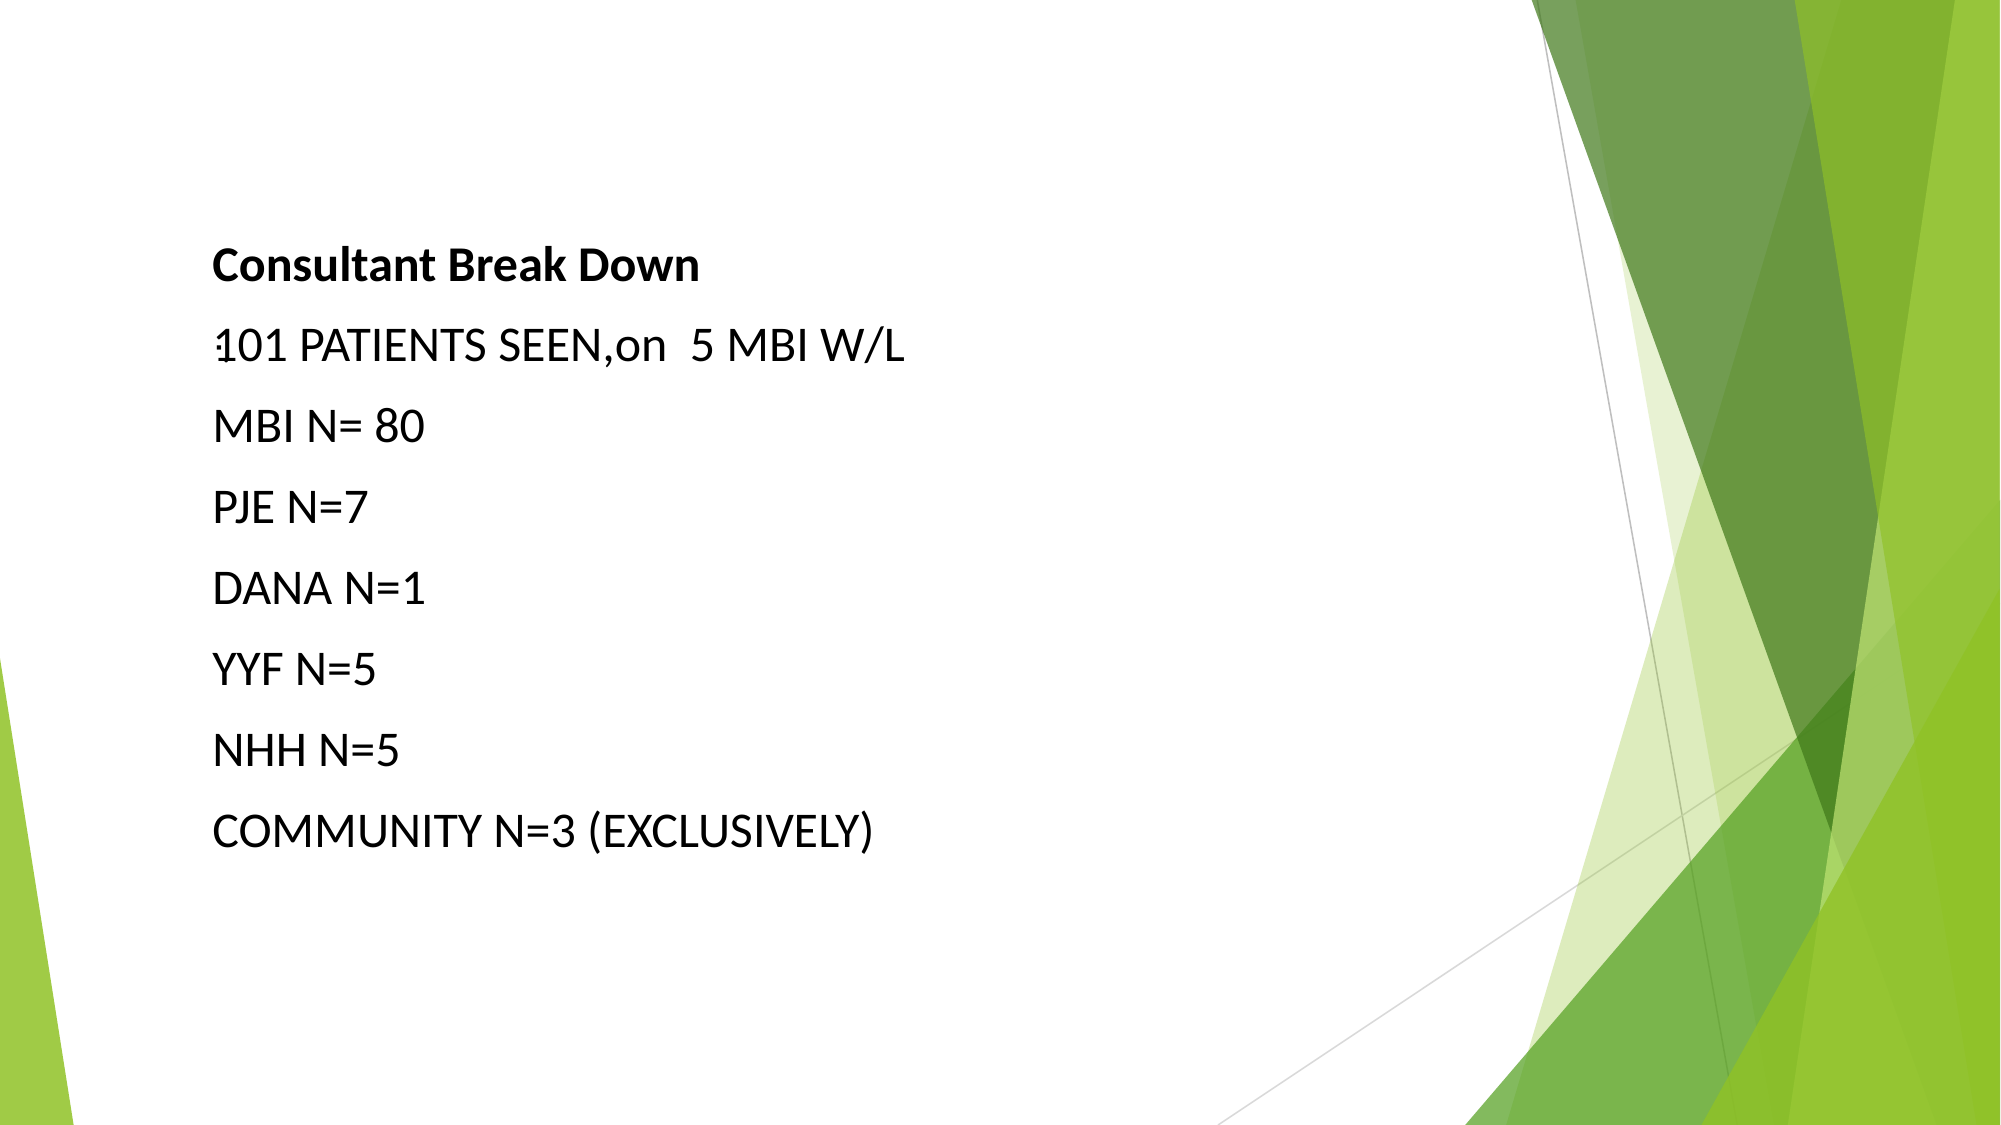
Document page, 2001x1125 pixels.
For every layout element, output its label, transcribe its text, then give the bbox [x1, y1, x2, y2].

text_box . [197, 329, 1803, 1021]
text_box Consultant Break Down 101 PATIENTS SEEN,on 5 MBI W/L MBI N= 80 PJE N=7 DANA N=1 YYF N=5 NHH N=5 COMMUNITY N=3 (EXCLUSIVELY) [197, 219, 1353, 865]
